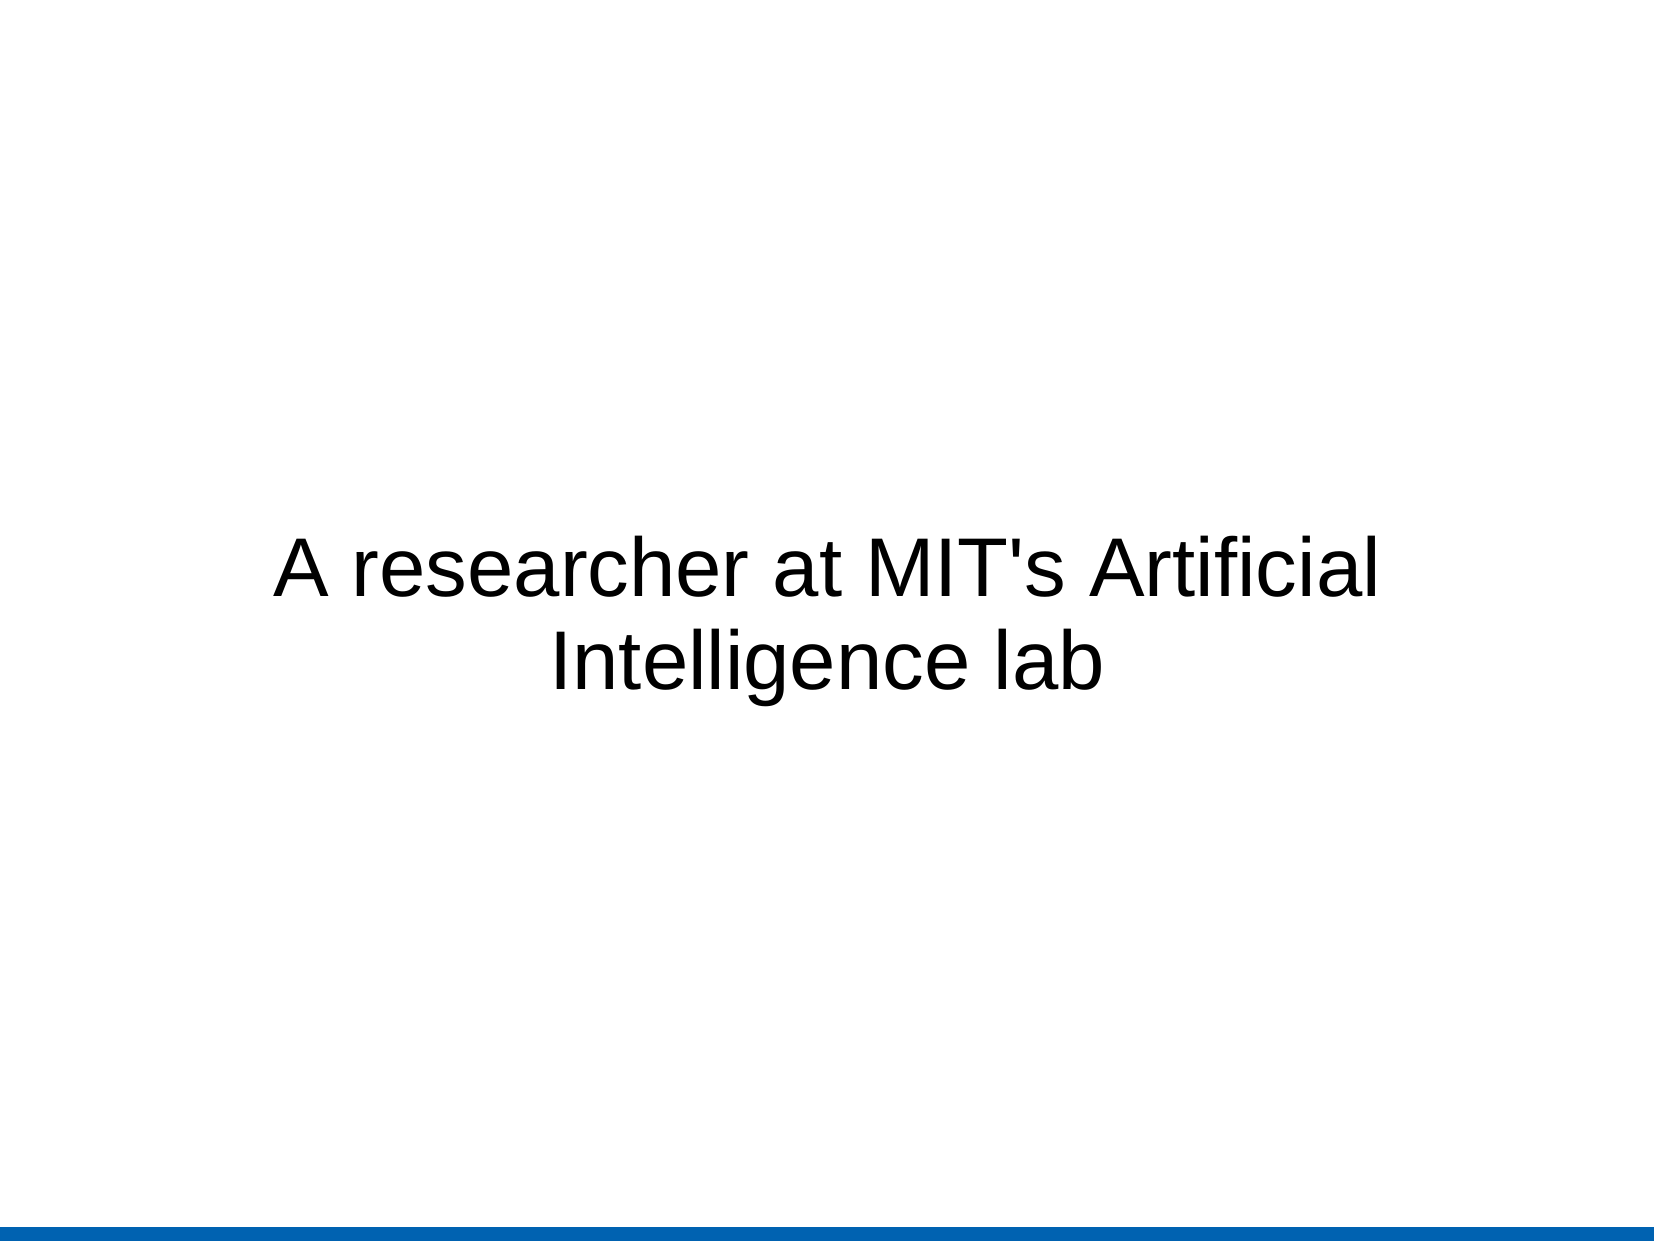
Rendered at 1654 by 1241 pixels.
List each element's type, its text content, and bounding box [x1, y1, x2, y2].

subtitle A researcher at MIT's Artificial Intelligence lab [121, 112, 1534, 1117]
